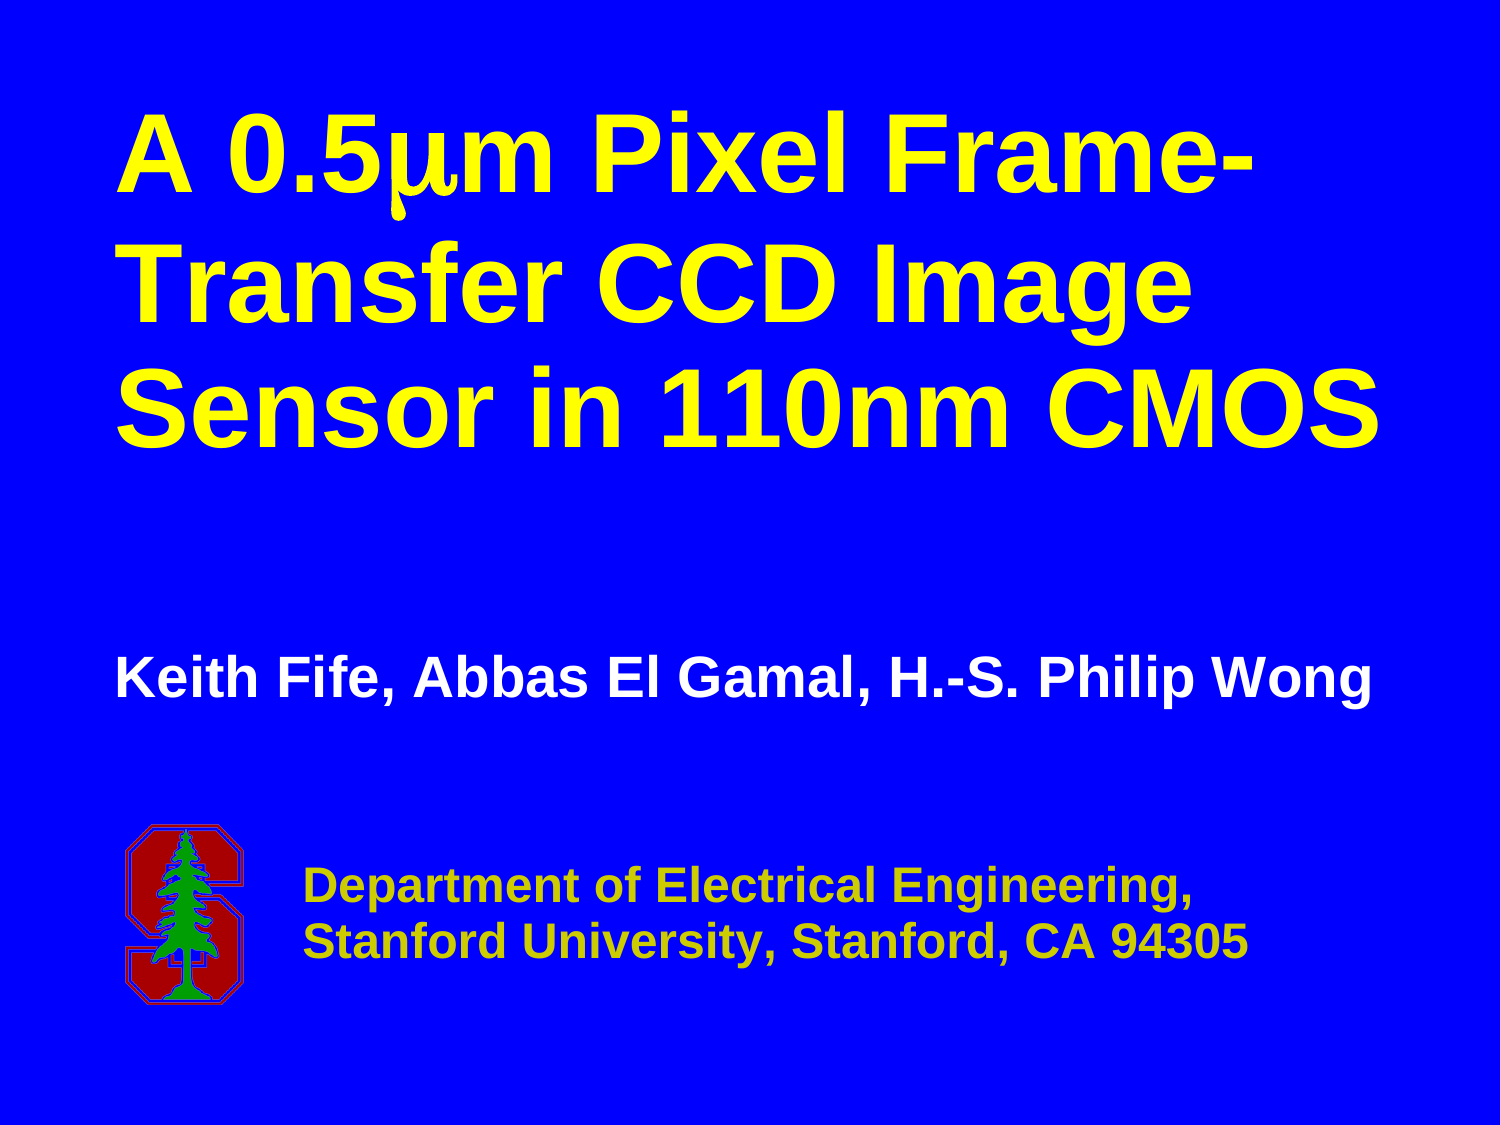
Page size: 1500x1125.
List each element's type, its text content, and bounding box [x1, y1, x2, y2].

picture [125, 824, 244, 1005]
text_box Keith Fife, Abbas El Gamal, H.-S. Philip Wong [99, 637, 1401, 718]
title A 0.5m Pixel Frame-Transfer CCD Image Sensor in 110nm CMOS [99, 61, 1413, 502]
text_box Department of Electrical Engineering, Stanford University, Stanford, CA 94305 [287, 849, 1276, 977]
